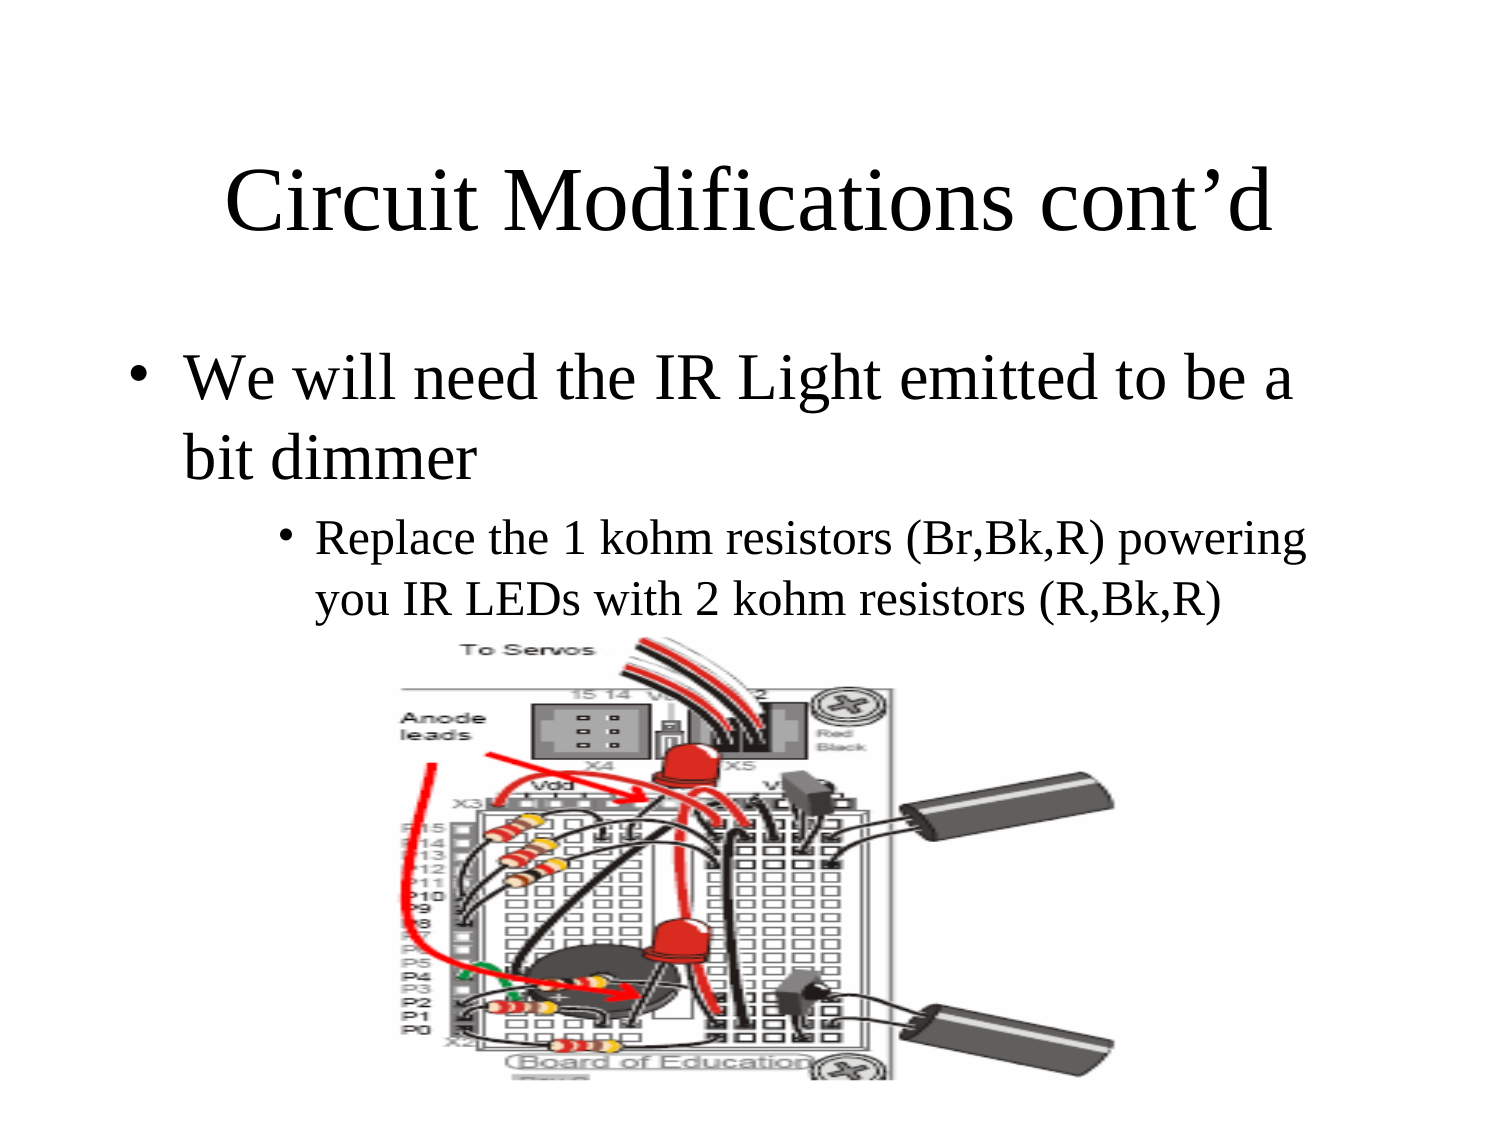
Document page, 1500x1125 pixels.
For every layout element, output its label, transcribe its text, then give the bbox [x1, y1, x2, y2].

list We will need the IR Light emitted to be a bit dimmer Replace the 1 kohm resistors (Br,Bk,R) powering you IR LEDs with 2 kohm resistors (R,Bk,R) [112, 324, 1388, 1001]
picture [337, 637, 1138, 1088]
title Circuit Modifications cont’d [112, 99, 1388, 288]
